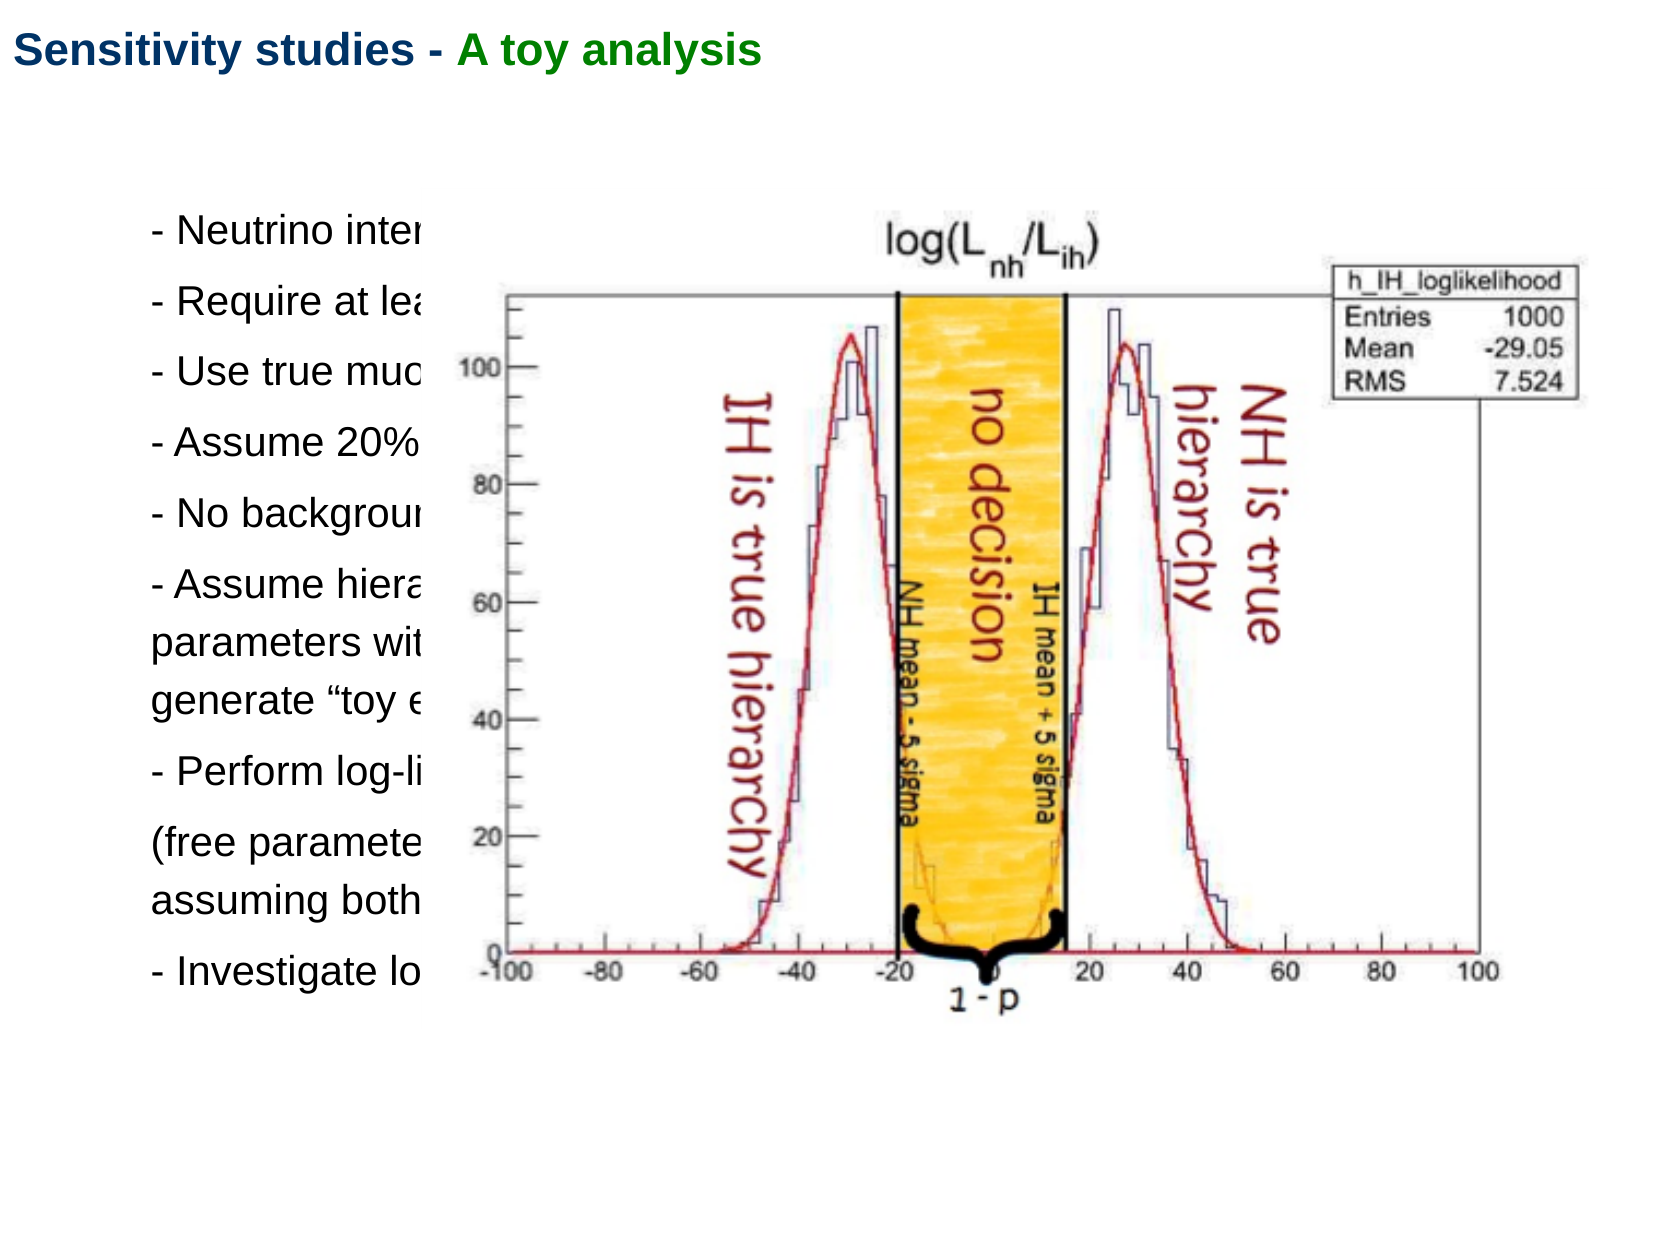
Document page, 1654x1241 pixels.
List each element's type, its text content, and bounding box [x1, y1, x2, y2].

text_box Sensitivity studies - A toy analysis [13, 11, 788, 80]
text_box - Neutrino interactions generated in detector volume - Require at least 15 PMT hits - Use true muon direction for zenith (realistic) - Assume 20% Gaussian uncertainty on - No backgrounds, flavour misidentification etc. - Assume hierarchy (NH or IH), pick oscillation parameters within experimental uncertainties, generate “toy experiment” - Perform log-likelihood fit (free parameters: ), assuming both NH and IH - Investigate log-likelihood ratio NH/IH [135, 187, 1163, 1073]
picture [420, 187, 1613, 1029]
